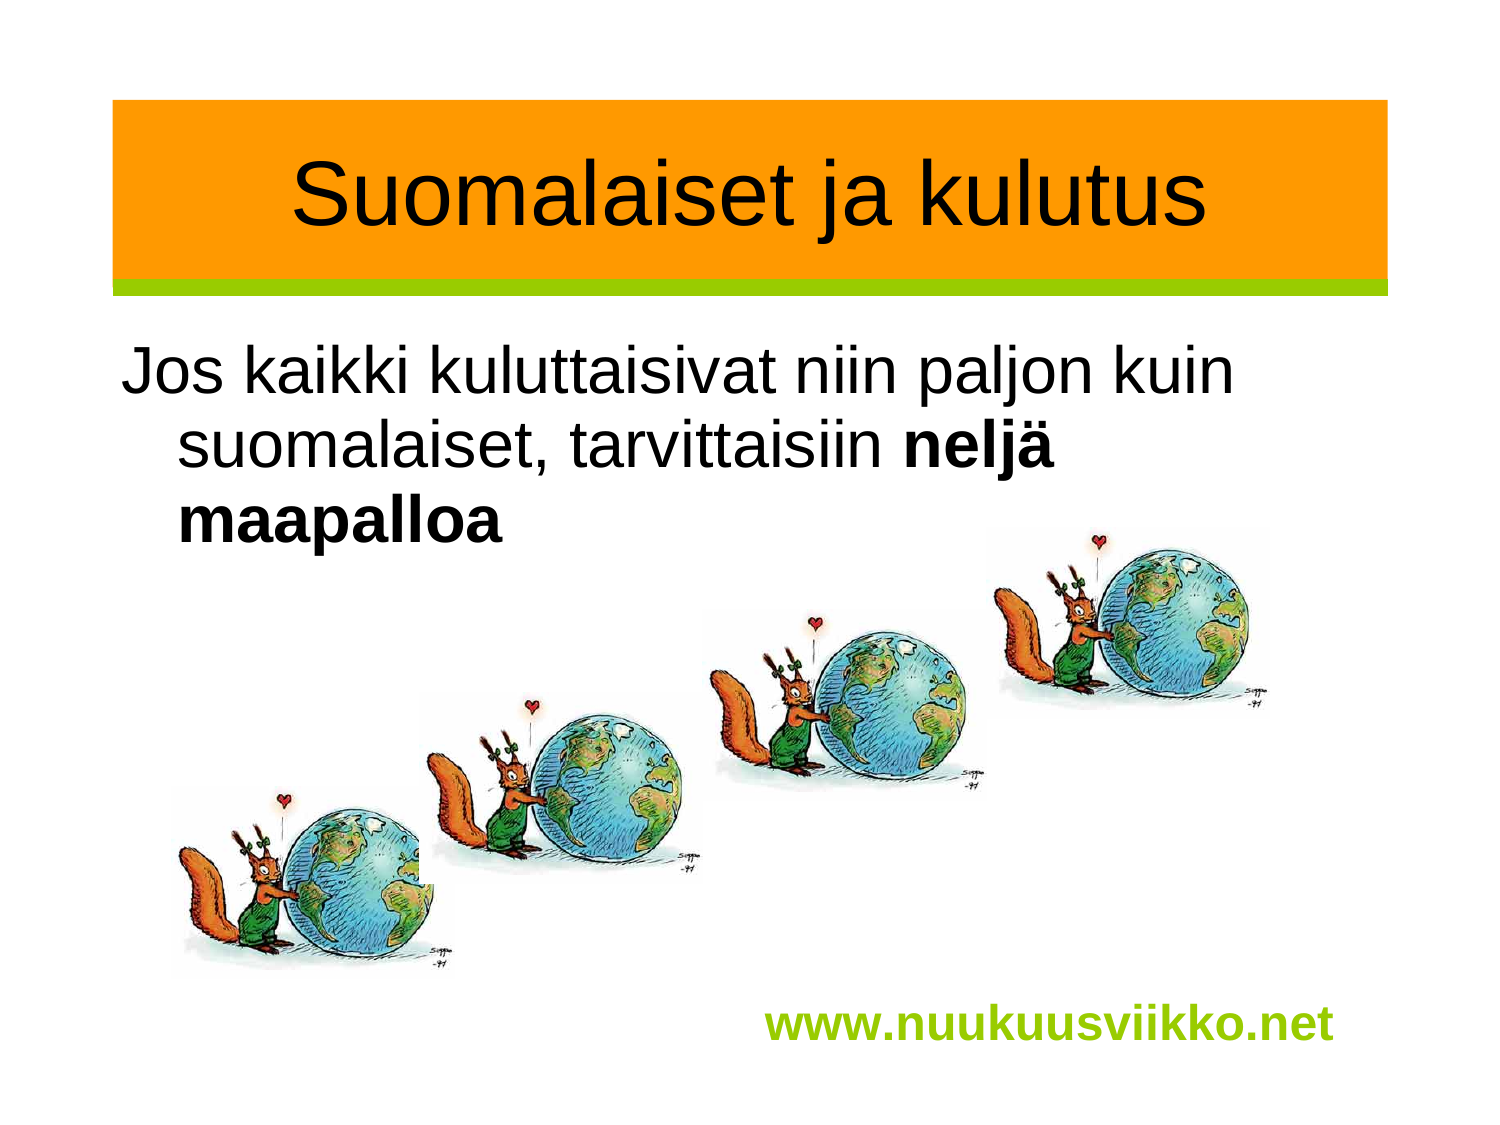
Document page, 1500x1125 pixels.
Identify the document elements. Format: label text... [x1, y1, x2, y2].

list Jos kaikki kuluttaisivat niin paljon kuin suomalaiset, tarvittaisiin neljä maapalloa [106, 324, 1394, 1013]
picture [171, 527, 1270, 979]
title Suomalaiset ja kulutus [112, 99, 1388, 279]
text_box www.nuukuusviikko.net [750, 987, 1350, 1059]
